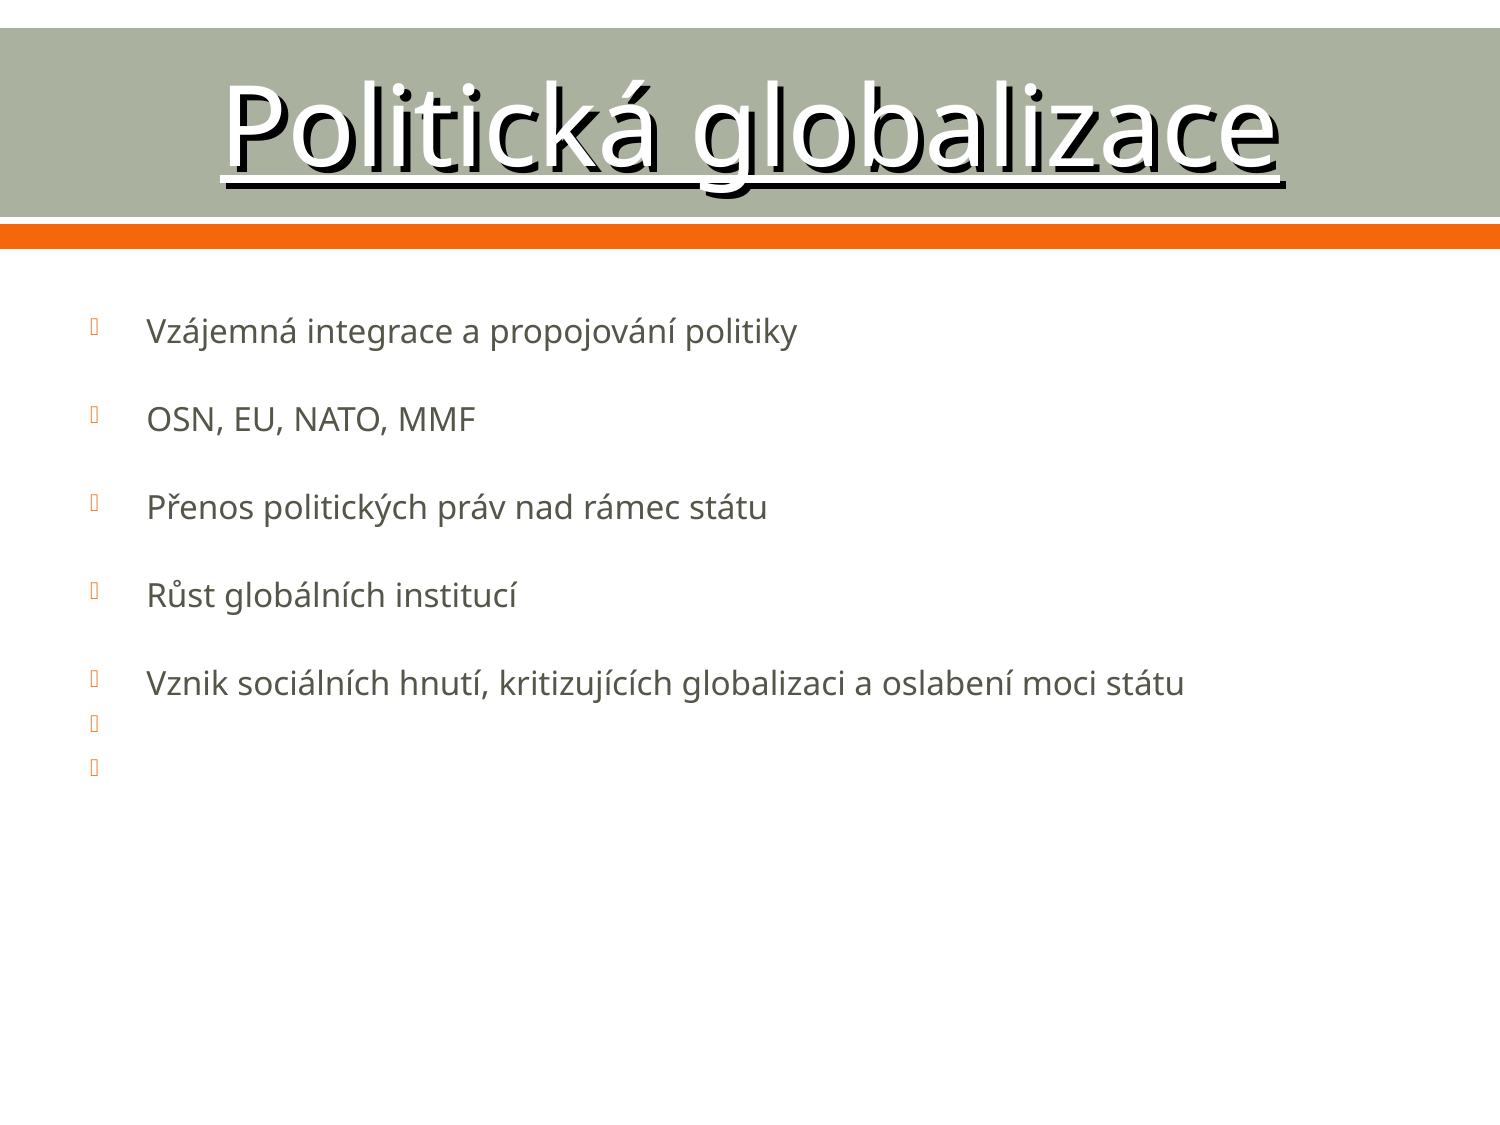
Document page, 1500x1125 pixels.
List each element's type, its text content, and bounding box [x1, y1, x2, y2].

list Vzájemná integrace a propojování politiky OSN, EU, NATO, MMF Přenos politických práv nad rámec státu Růst globálních institucí Vznik sociálních hnutí, kritizujících globalizaci a oslabení moci státu [75, 262, 1426, 1005]
title Politická globalizace [75, 29, 1426, 213]
